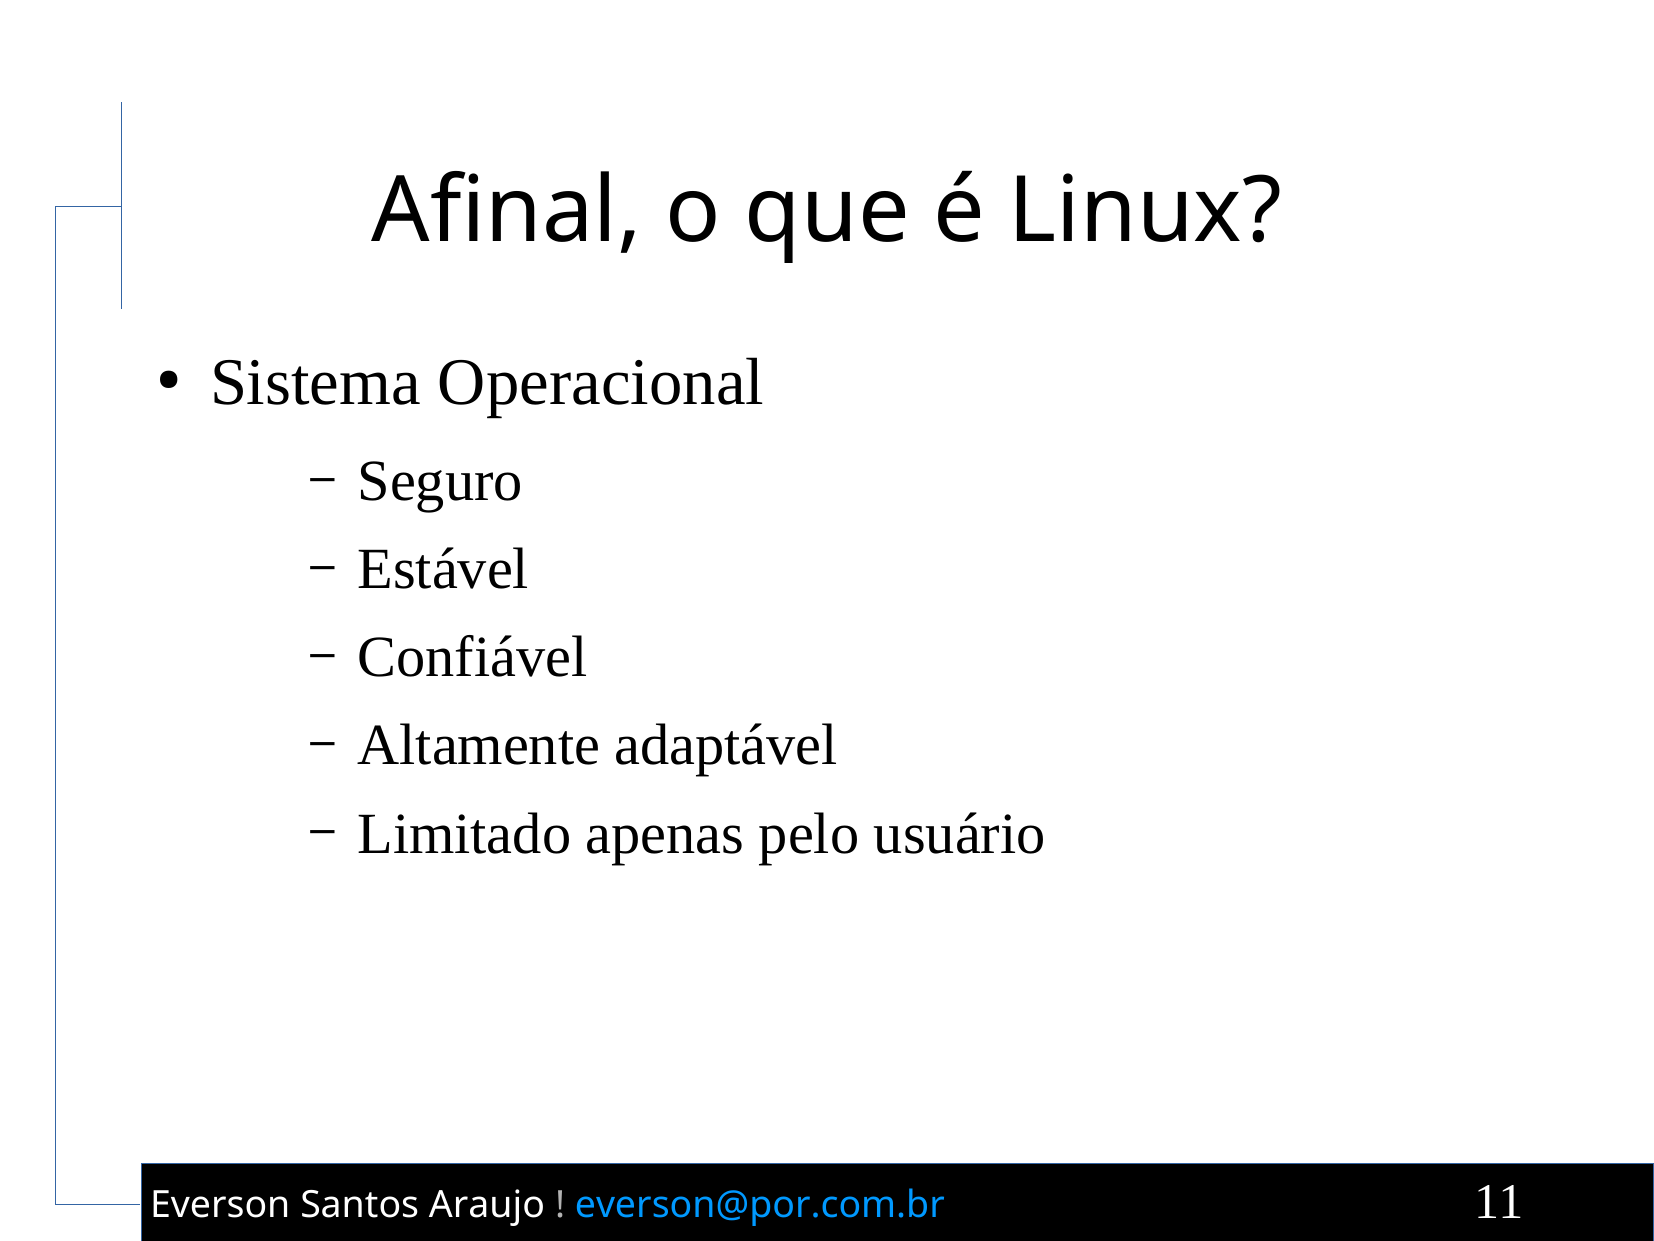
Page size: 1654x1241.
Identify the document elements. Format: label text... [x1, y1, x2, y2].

list Sistema Operacional Seguro Estável Confiável Altamente adaptável Limitado apenas pelo usuário [121, 344, 1534, 1127]
title Afinal, o que é Linux? [121, 102, 1534, 311]
